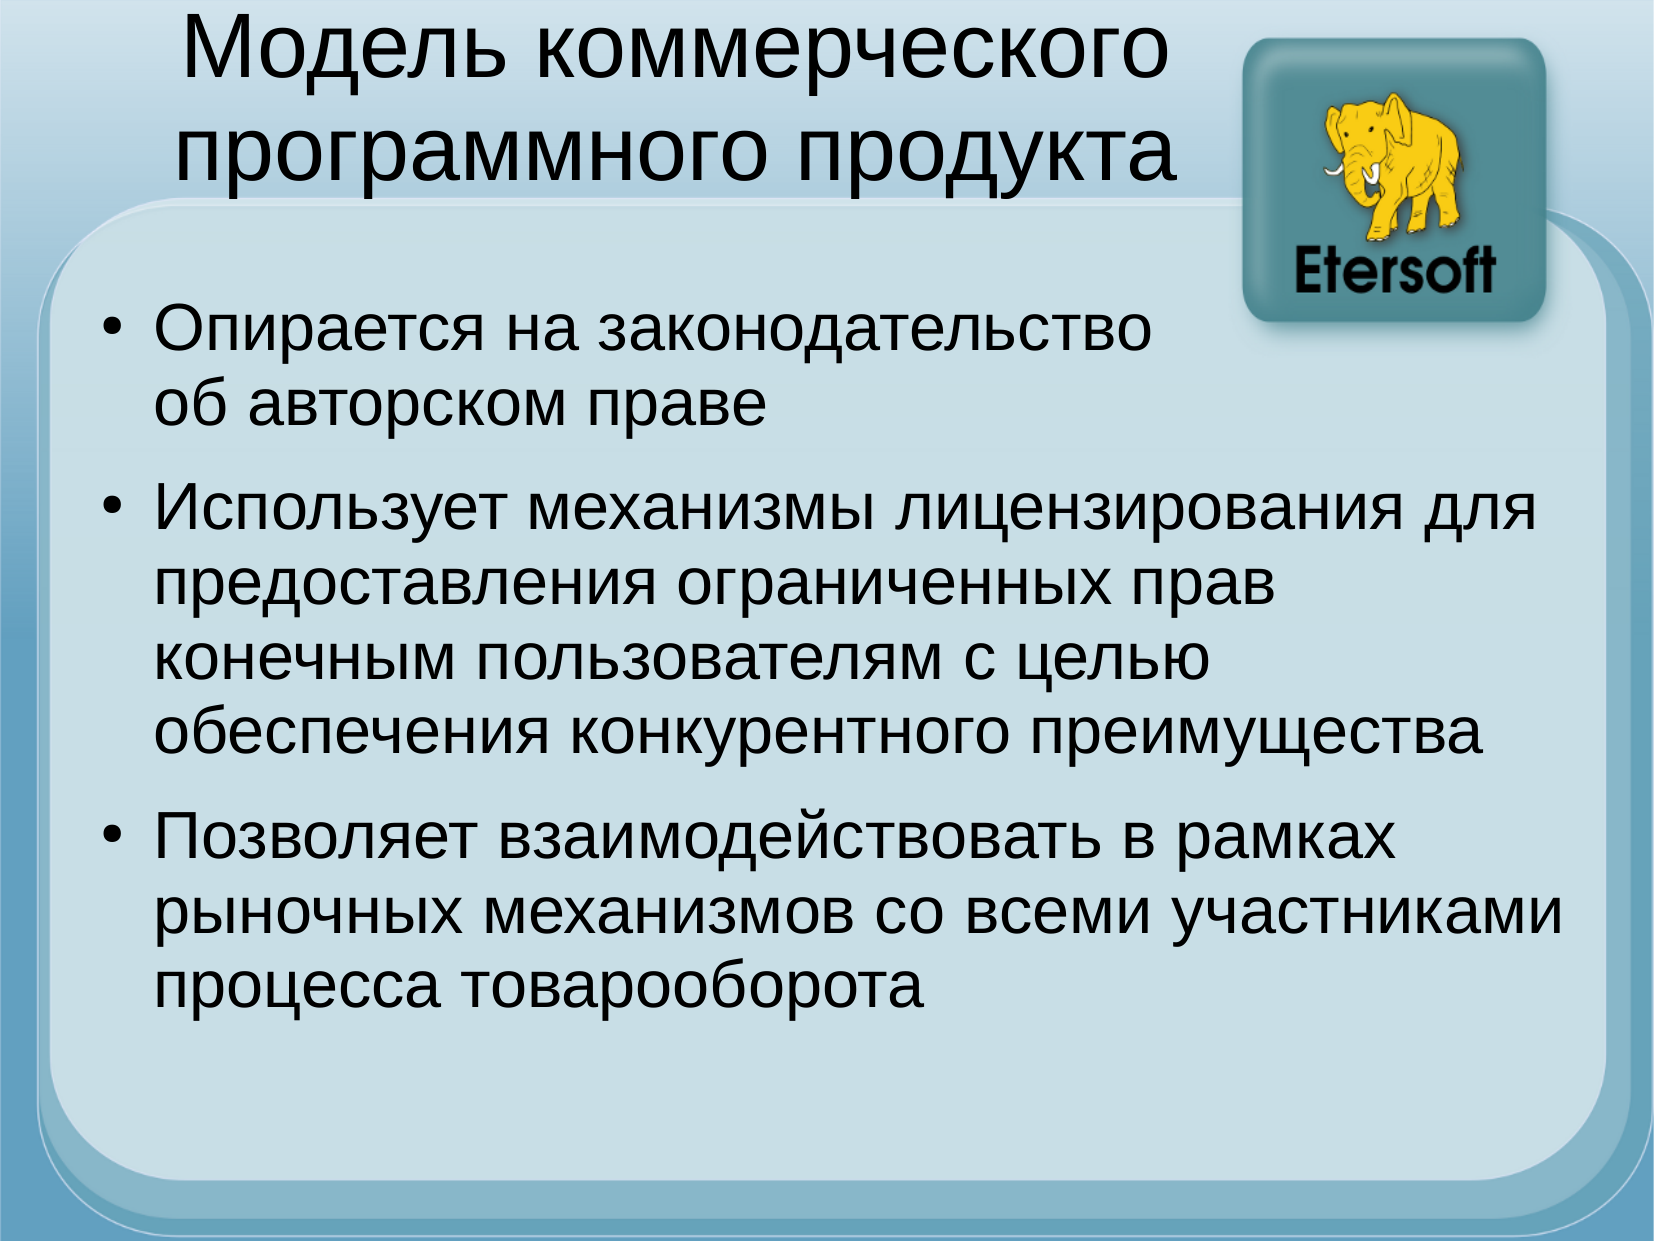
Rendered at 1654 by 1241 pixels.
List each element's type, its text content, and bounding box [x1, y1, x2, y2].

title Модель коммерческого программного продукта [82, 0, 1270, 201]
list Опирается на законодательство об авторском праве Использует механизмы лицензирования для предоставления ограниченных прав конечным пользователям с целью обеспечения конкурентного преимущества Позволяет взаимодействовать в рамках рыночных механизмов со всеми участниками процесса товарооборота [82, 290, 1571, 1109]
picture [0, 0, 1654, 1241]
